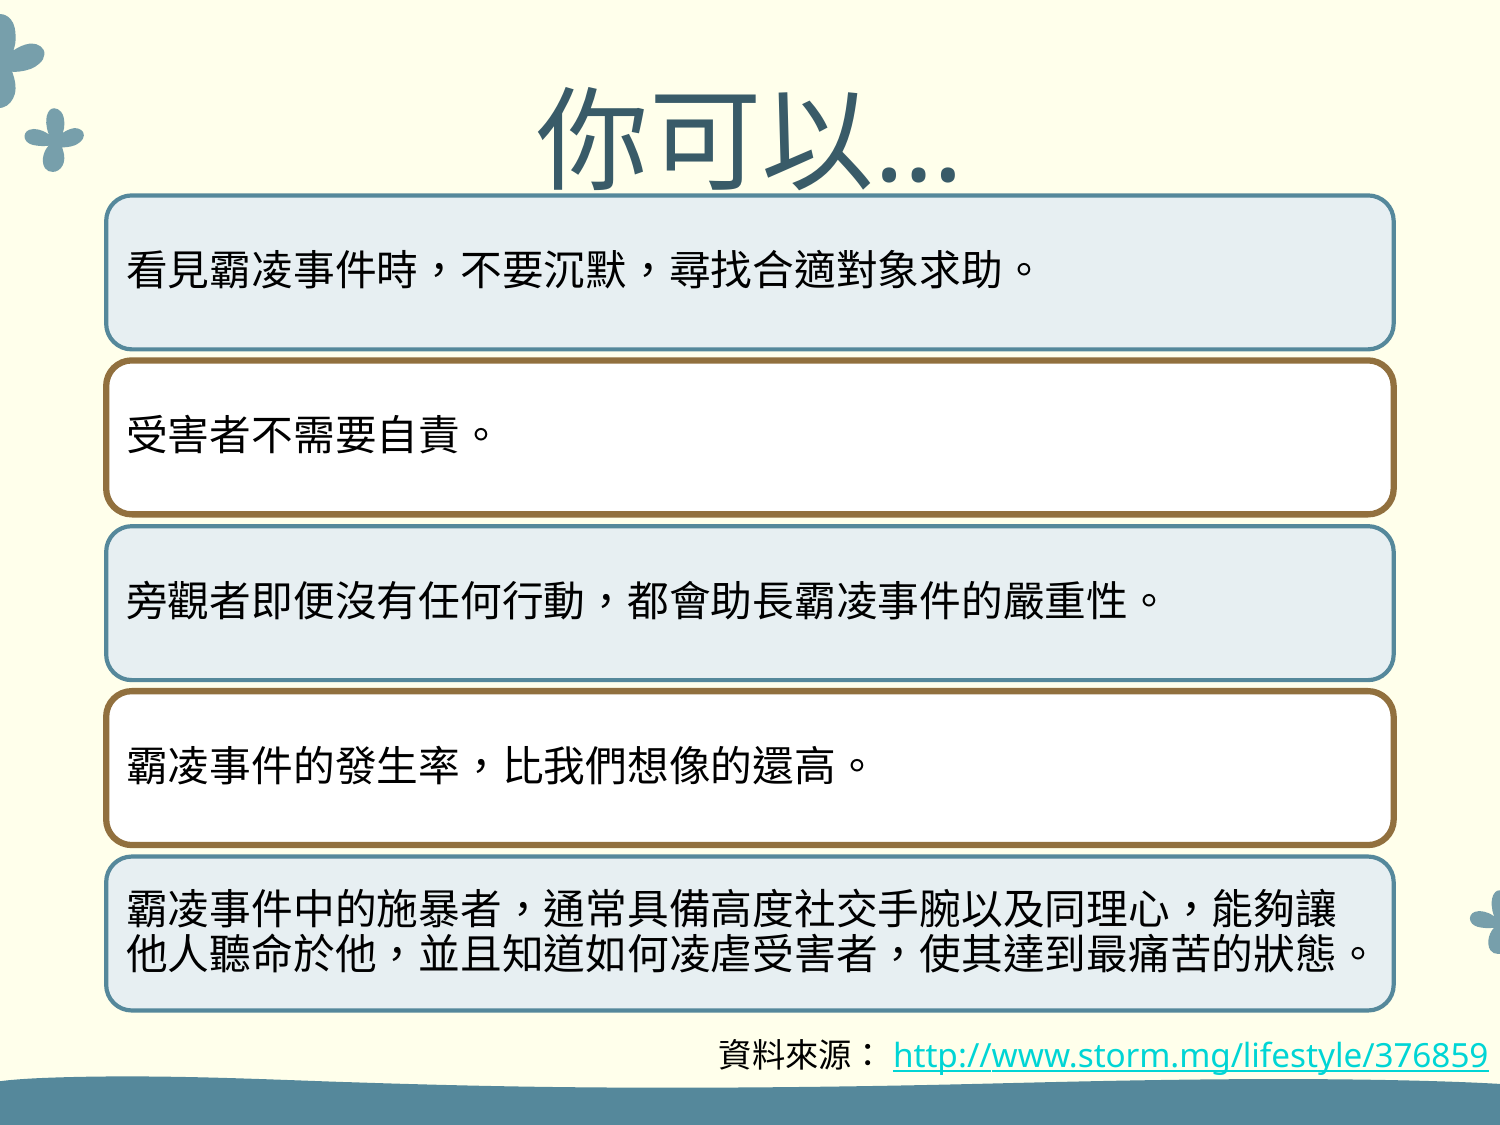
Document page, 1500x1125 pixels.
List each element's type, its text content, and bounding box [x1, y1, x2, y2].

text_box 霸凌事件的發生率，比我們想像的還高。 [106, 691, 1394, 846]
text_box 旁觀者即便沒有任何行動，都會助長霸凌事件的嚴重性。 [106, 526, 1394, 681]
text_box 霸凌事件中的施暴者，通常具備高度社交手腕以及同理心，能夠讓他人聽命於他，並且知道如何凌虐受害者，使其達到最痛苦的狀態。 [106, 856, 1394, 1011]
text_box [0, 1076, 1500, 1125]
text_box [1469, 890, 1500, 954]
title 你可以… [75, 42, 1425, 231]
text_box [24, 108, 84, 172]
text_box [0, 14, 45, 108]
text_box 資料來源：http://www.storm.mg/lifestyle/376859 [704, 1026, 1500, 1087]
text_box 看見霸凌事件時，不要沉默，尋找合適對象求助。 [106, 195, 1394, 350]
text_box 受害者不需要自責。 [106, 360, 1394, 515]
